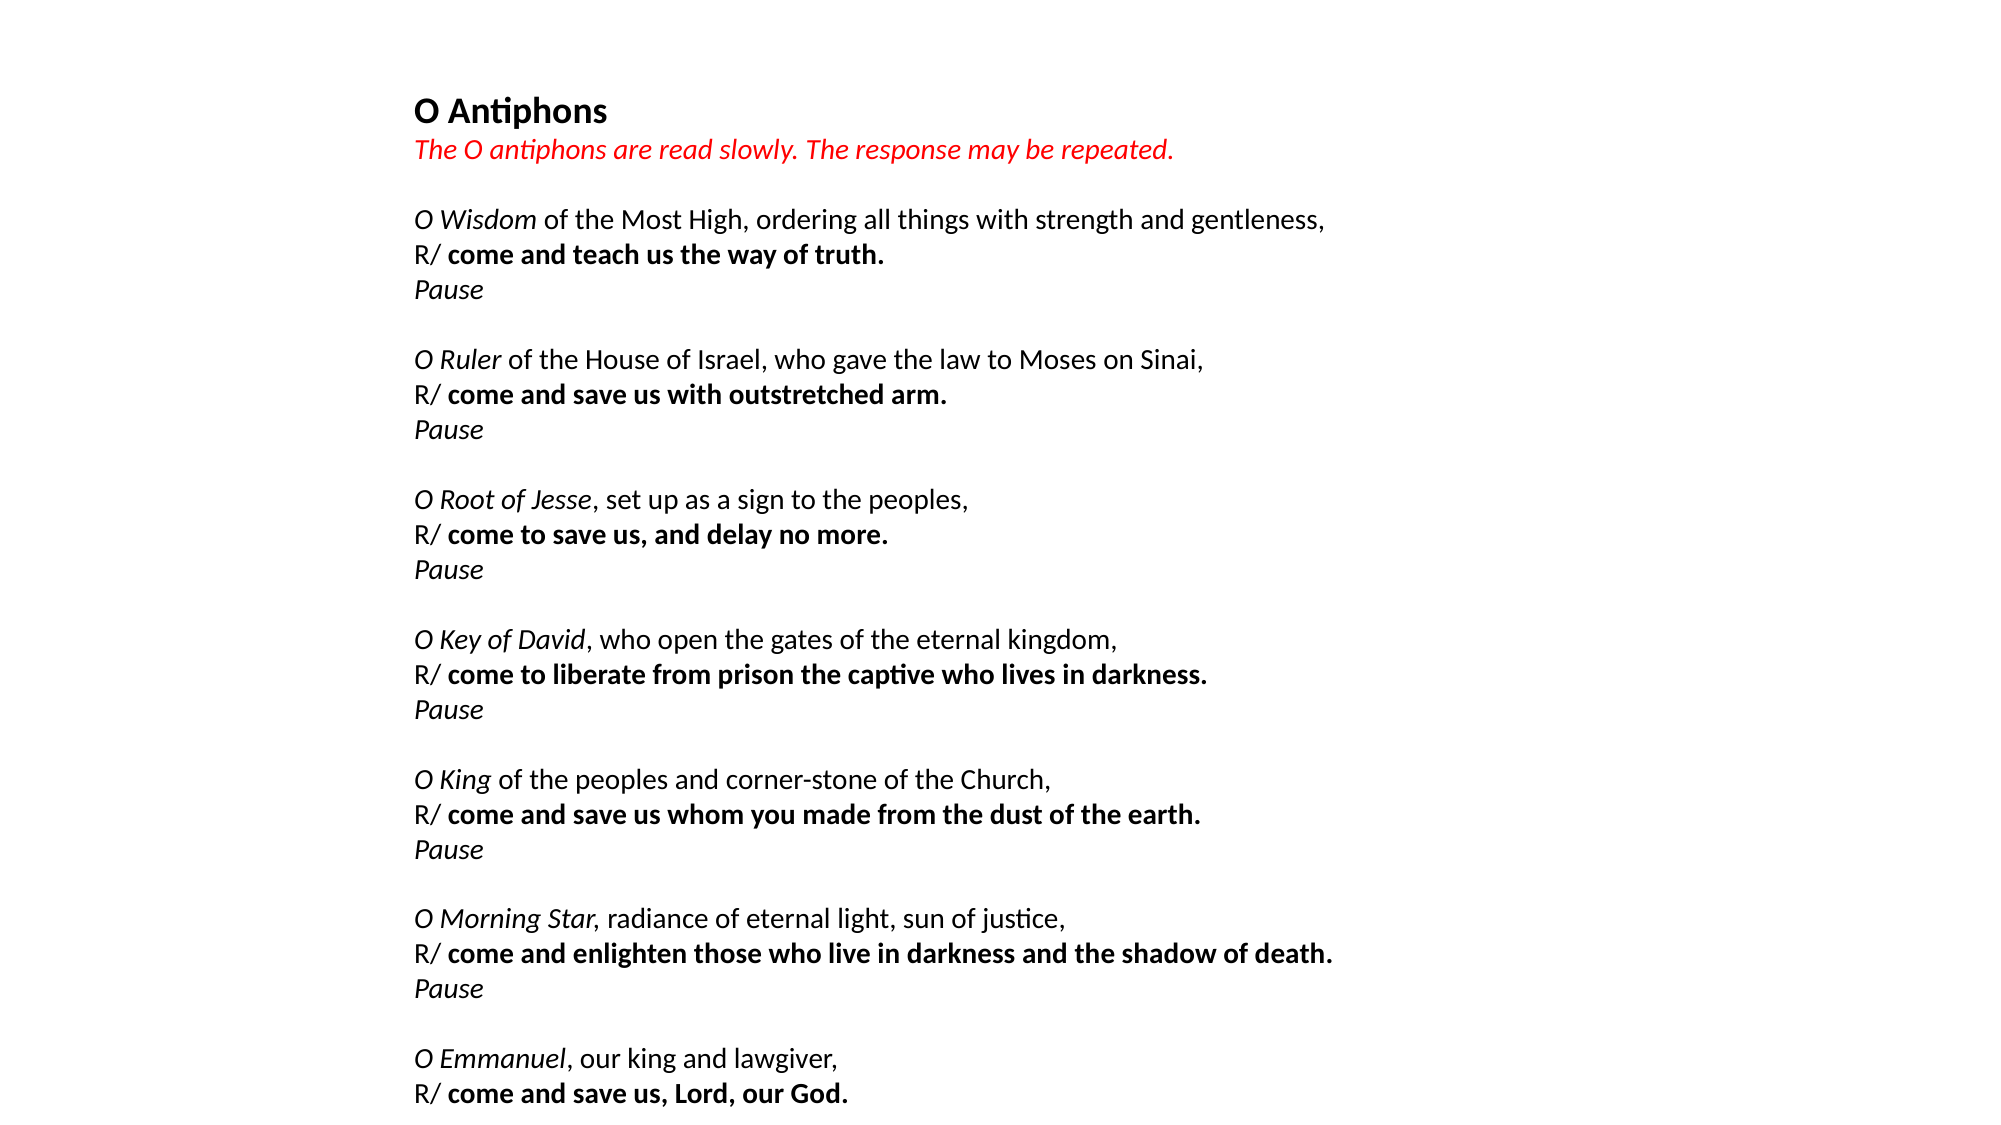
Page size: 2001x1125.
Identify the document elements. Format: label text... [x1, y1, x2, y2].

text_box O Antiphons The O antiphons are read slowly. The response may be repeated. O Wisdom of the Most High, ordering all things with strength and gentleness, R/ come and teach us the way of truth. Pause O Ruler of the House of Israel, who gave the law to Moses on Sinai, R/ come and save us with outstretched arm. Pause O Root of Jesse, set up as a sign to the peoples, R/ come to save us, and delay no more. Pause O Key of David, who open the gates of the eternal kingdom, R/ come to liberate from prison the captive who lives in darkness. Pause O King of the peoples and corner-stone of the Church, R/ come and save us whom you made from the dust of the earth. Pause O Morning Star, radiance of eternal light, sun of justice, R/ come and enlighten those who live in darkness and the shadow of death. Pause O Emmanuel, our king and lawgiver, R/ come and save us, Lord, our God. [399, 78, 1626, 1125]
